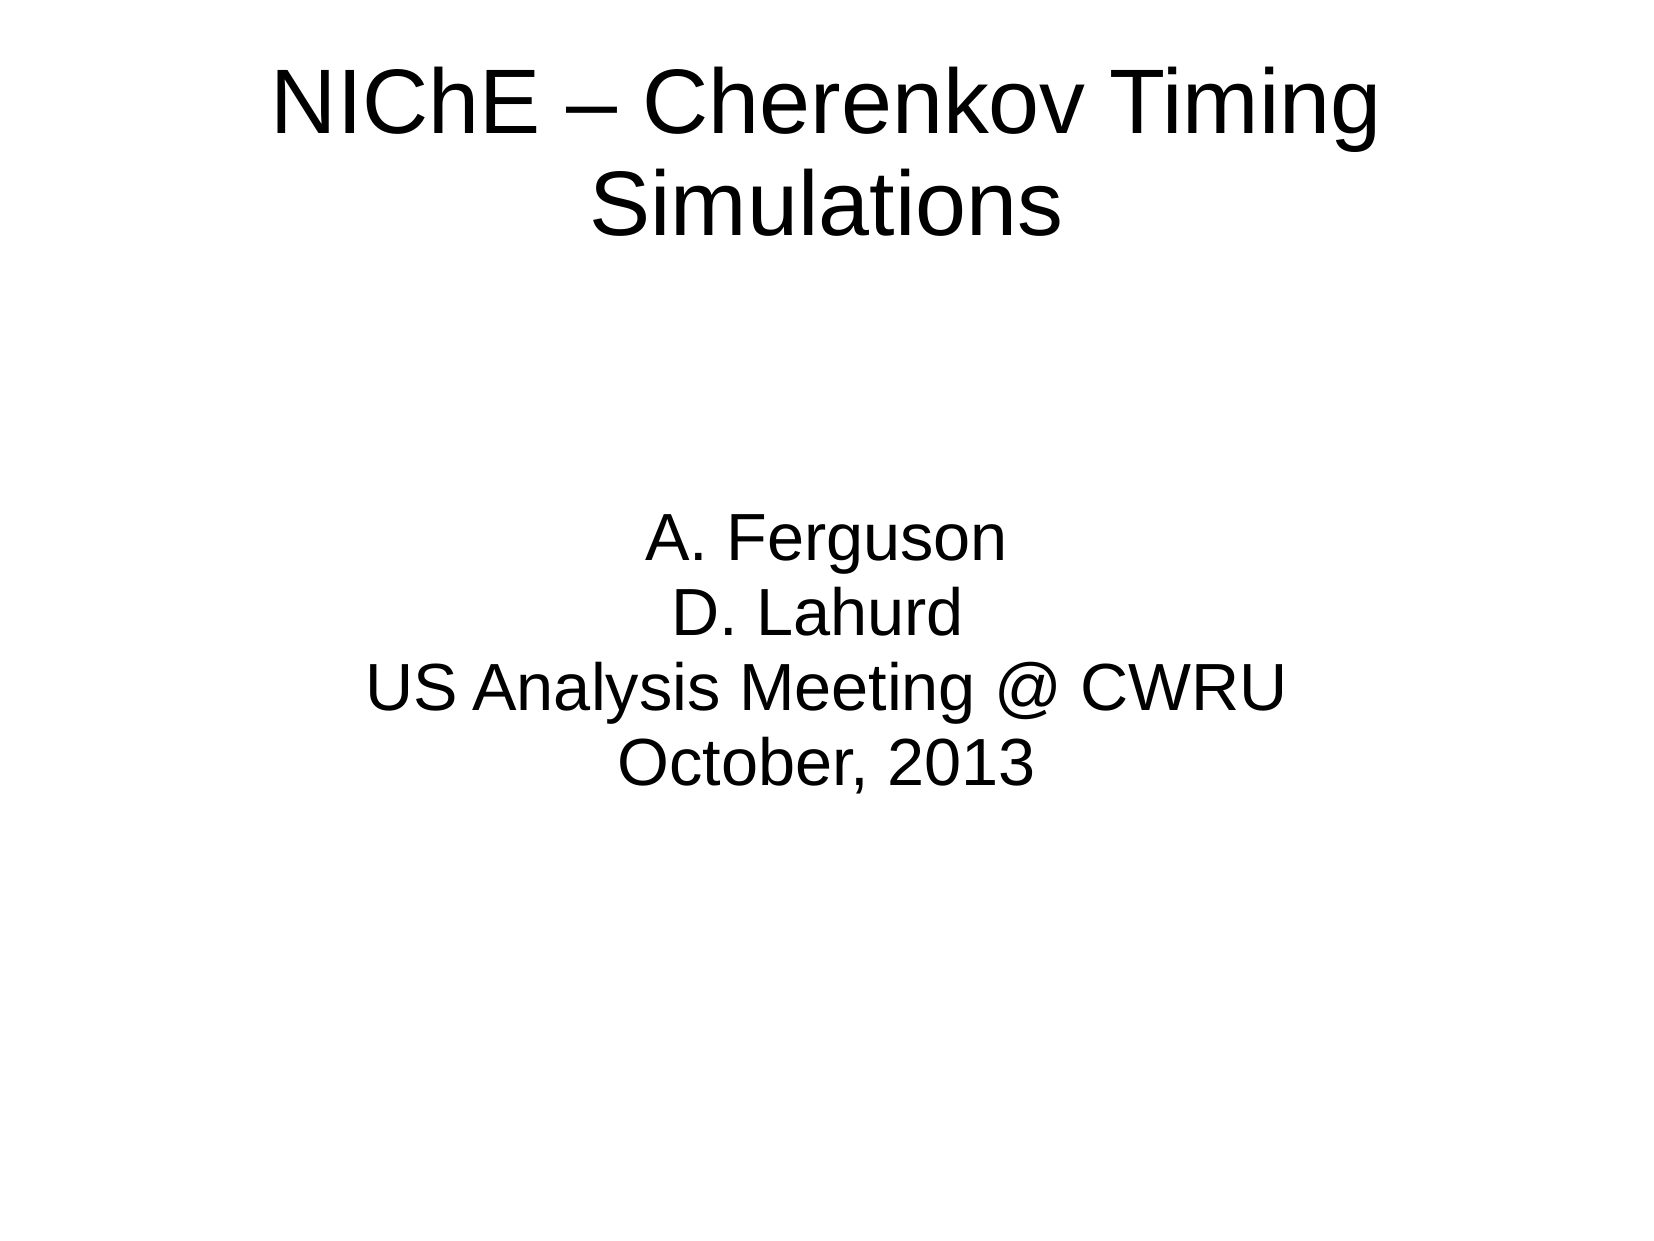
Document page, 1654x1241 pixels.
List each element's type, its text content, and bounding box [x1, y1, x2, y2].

subtitle A. Ferguson D. Lahurd US Analysis Meeting @ CWRU October, 2013 [82, 290, 1571, 1010]
title NIChE – Cherenkov Timing Simulations [82, 49, 1571, 257]
